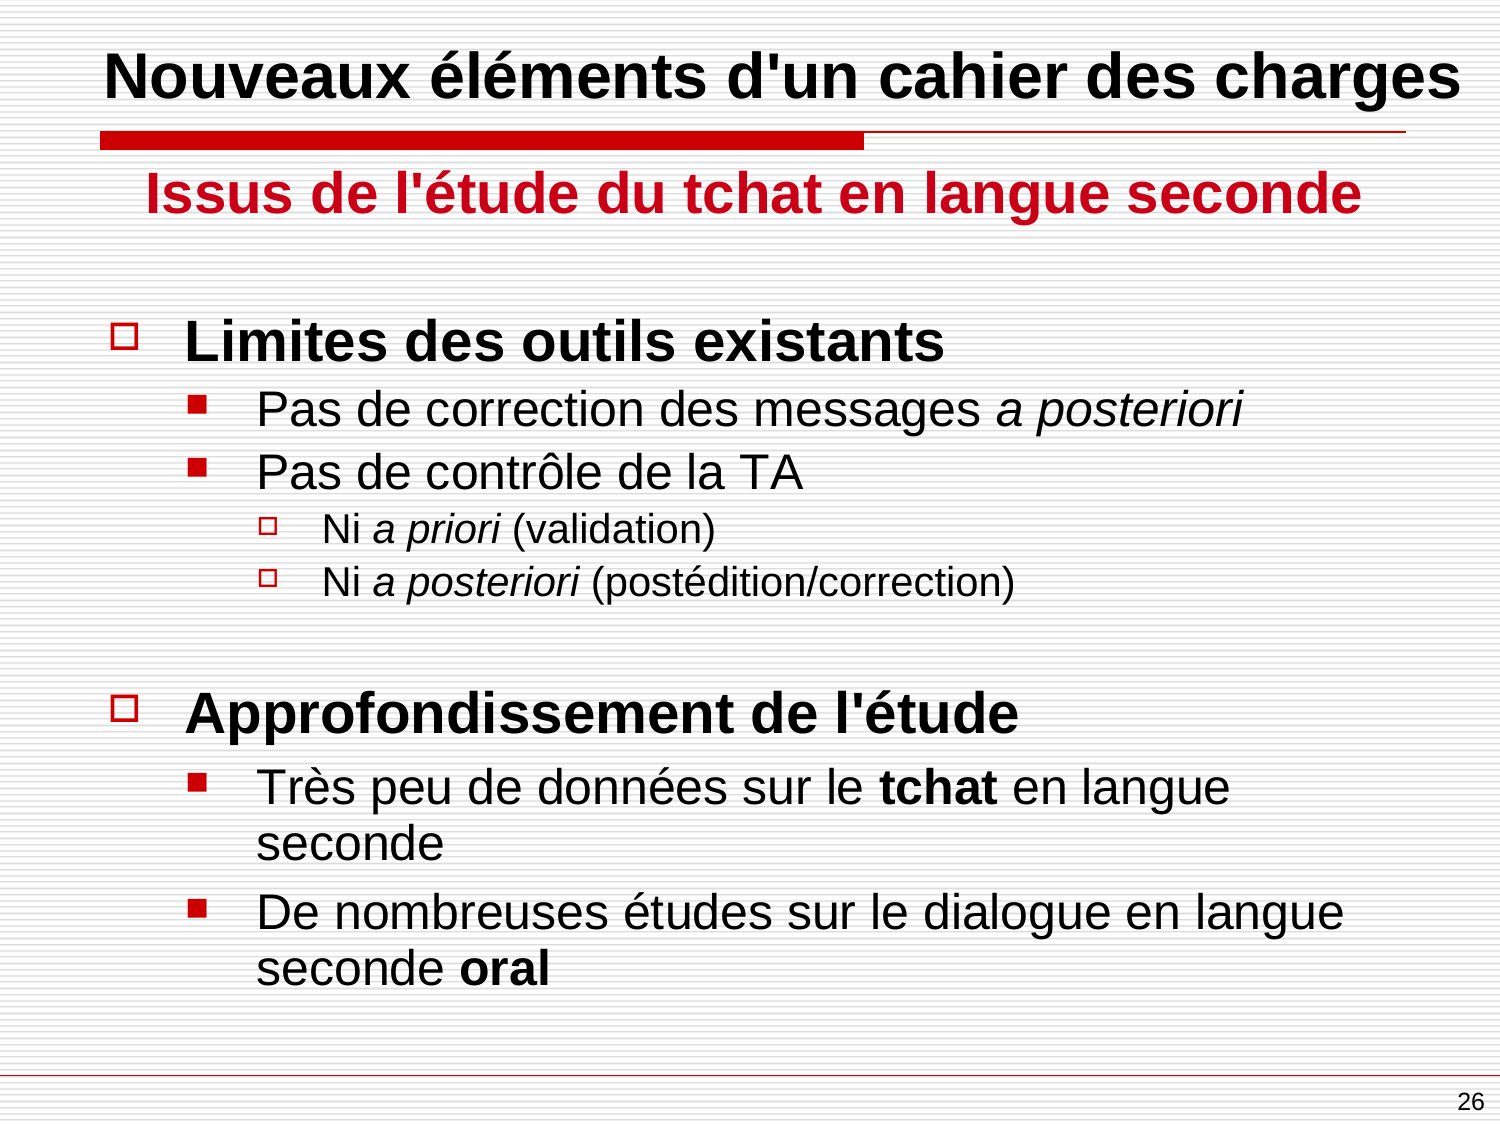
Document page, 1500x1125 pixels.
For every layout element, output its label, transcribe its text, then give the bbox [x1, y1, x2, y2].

picture [0, 1076, 1500, 1125]
title Nouveaux éléments d'un cahier des charges [88, 32, 1500, 121]
picture [0, 0, 1500, 1075]
list Issus de l'étude du tchat en langue seconde Limites des outils existants Pas de correction des messages a posteriori Pas de contrôle de la TA Ni a priori (validation) Ni a posteriori (postédition/correction) Approfondissement de l'étude Très peu de données sur le tchat en langue seconde De nombreuses études sur le dialogue en langue seconde oral [92, 153, 1418, 1010]
